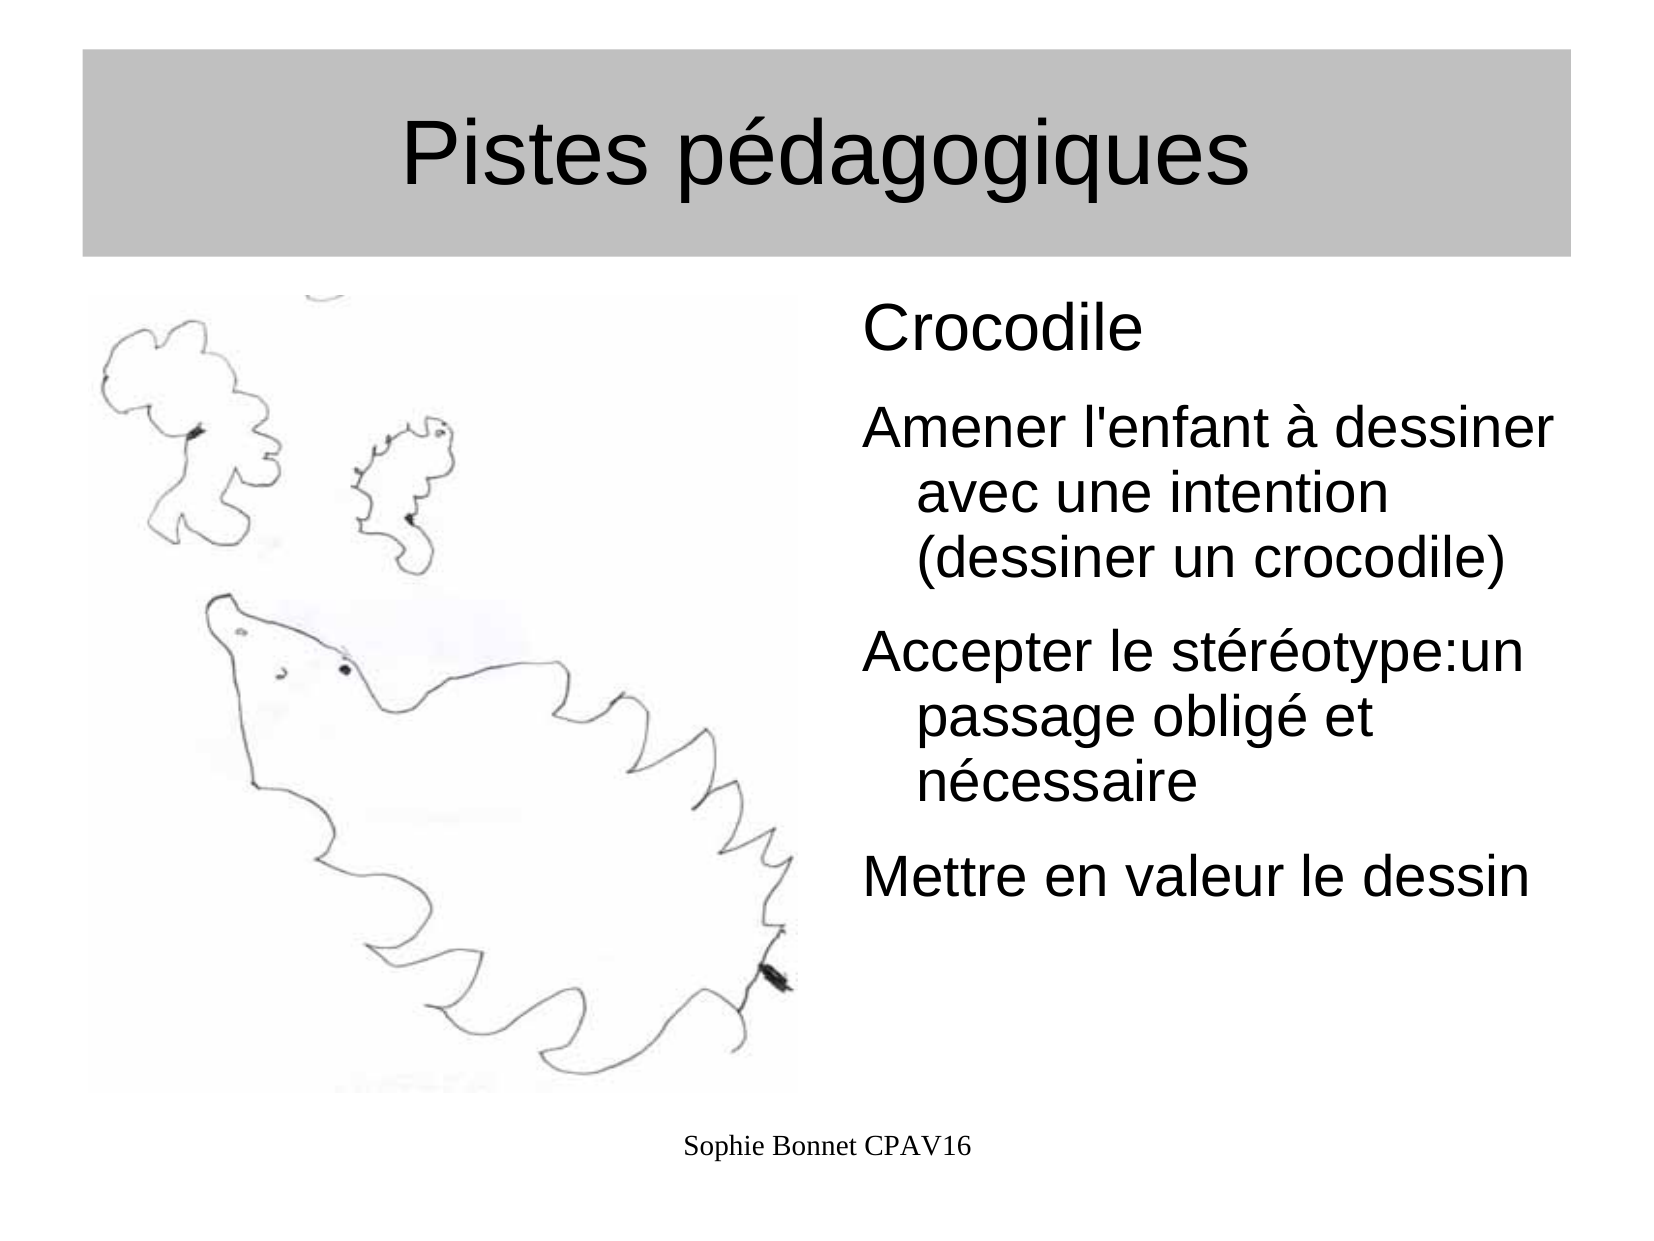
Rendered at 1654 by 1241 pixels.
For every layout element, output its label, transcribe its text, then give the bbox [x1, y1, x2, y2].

list Crocodile Amener l'enfant à dessiner avec une intention (dessiner un crocodile) Accepter le stéréotype:un passage obligé et nécessaire Mettre en valeur le dessin [845, 290, 1572, 1109]
picture [88, 295, 798, 1093]
title Pistes pédagogiques [82, 49, 1571, 257]
